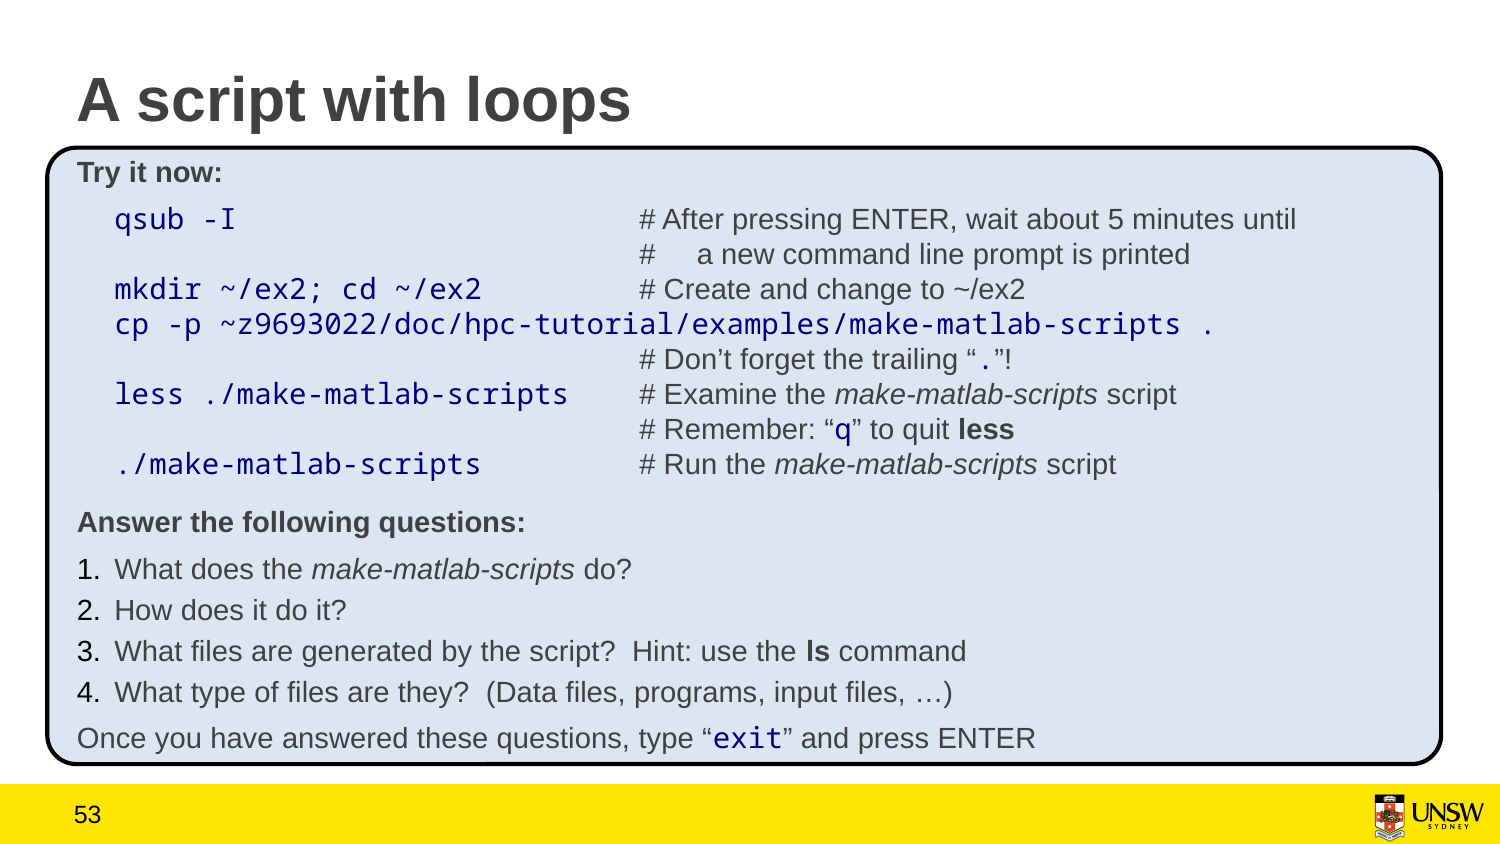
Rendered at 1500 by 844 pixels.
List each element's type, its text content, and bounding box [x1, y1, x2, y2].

text_box <number> [59, 791, 219, 839]
title A script with loops [76, 59, 1427, 136]
picture [0, 784, 1500, 844]
text_box [47, 147, 1442, 765]
list Try it now: qsub -I # After pressing ENTER, wait about 5 minutes until # a new command line prompt is printed mkdir ~/ex2; cd ~/ex2 # Create and change to ~/ex2 cp -p ~z9693022/doc/hpc-tutorial/examples/make-matlab-scripts . # Don’t forget the trailing “.”! less ./make-matlab-scripts # Examine the make-matlab-scripts script # Remember: “q” to quit less ./make-matlab-scripts # Run the make-matlab-scripts script Answer the following questions: What does the make-matlab-scripts do? How does it do it? What files are generated by the script? Hint: use the ls command What type of files are they? (Data files, programs, input files, …) Once you have answered these questions, type “exit” and press ENTER [76, 153, 1424, 772]
